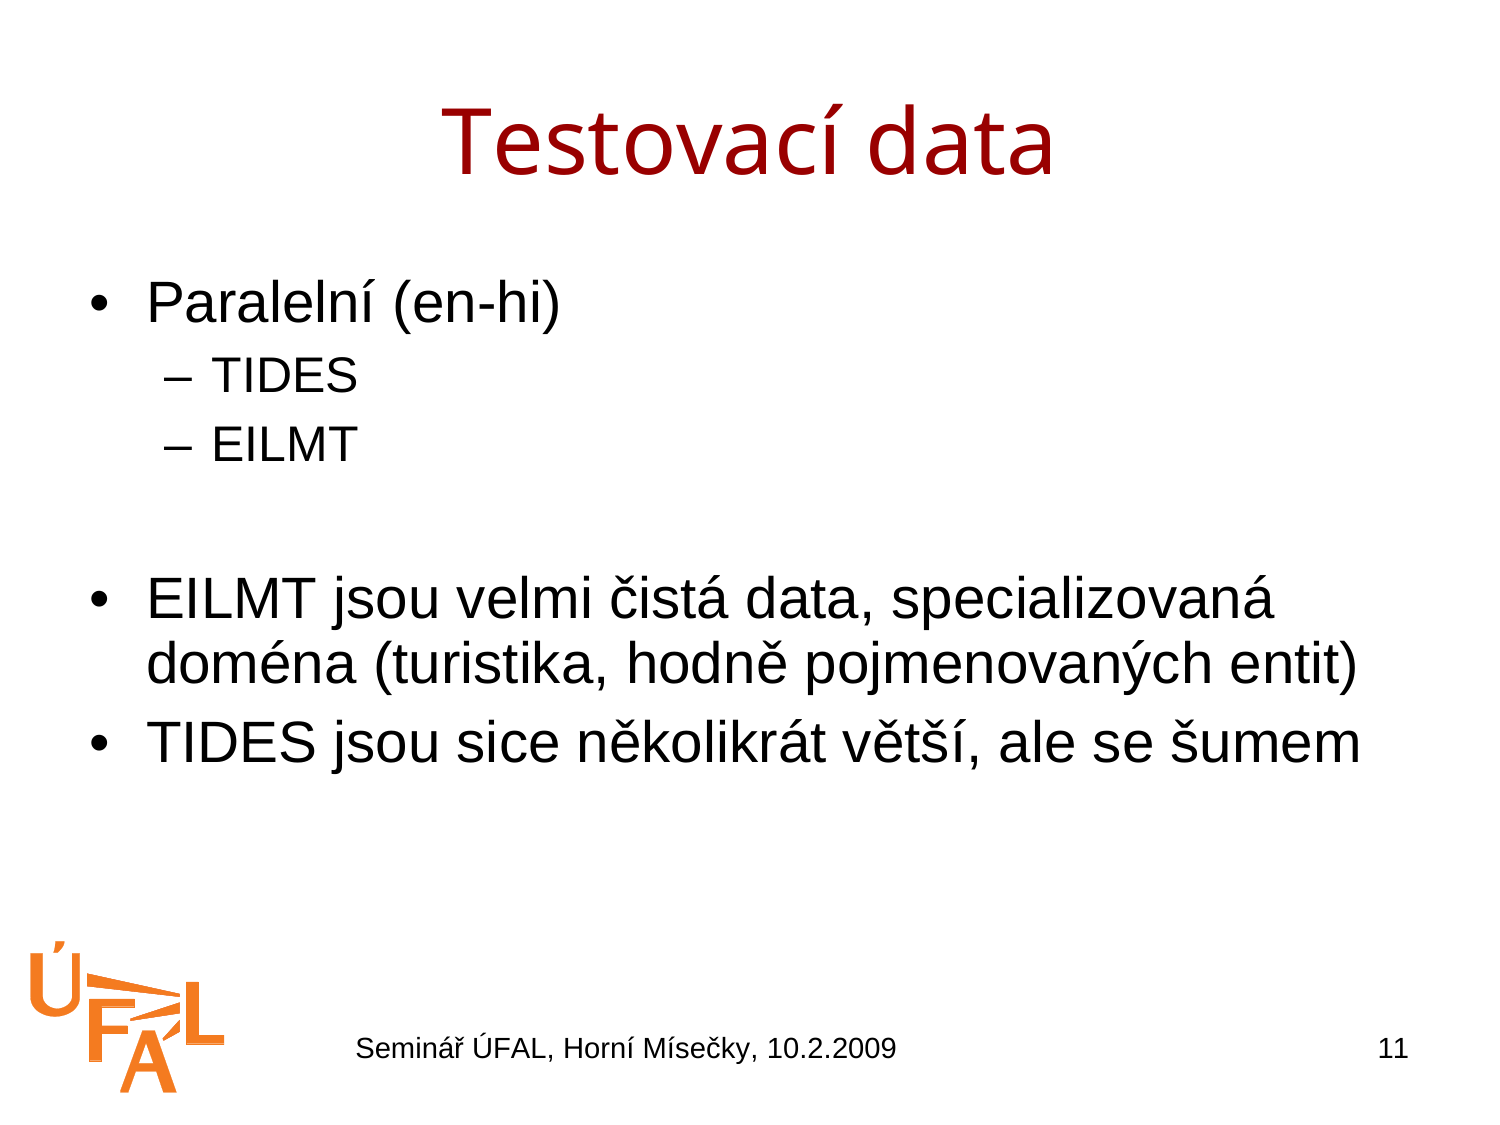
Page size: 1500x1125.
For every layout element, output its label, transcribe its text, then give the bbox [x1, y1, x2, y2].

title Testovací data [75, 45, 1426, 233]
list Paralelní (en-hi) TIDES EILMT EILMT jsou velmi čistá data, specializovaná doména (turistika, hodně pojmenovaných entit) TIDES jsou sice několikrát větší, ale se šumem [75, 262, 1426, 1006]
